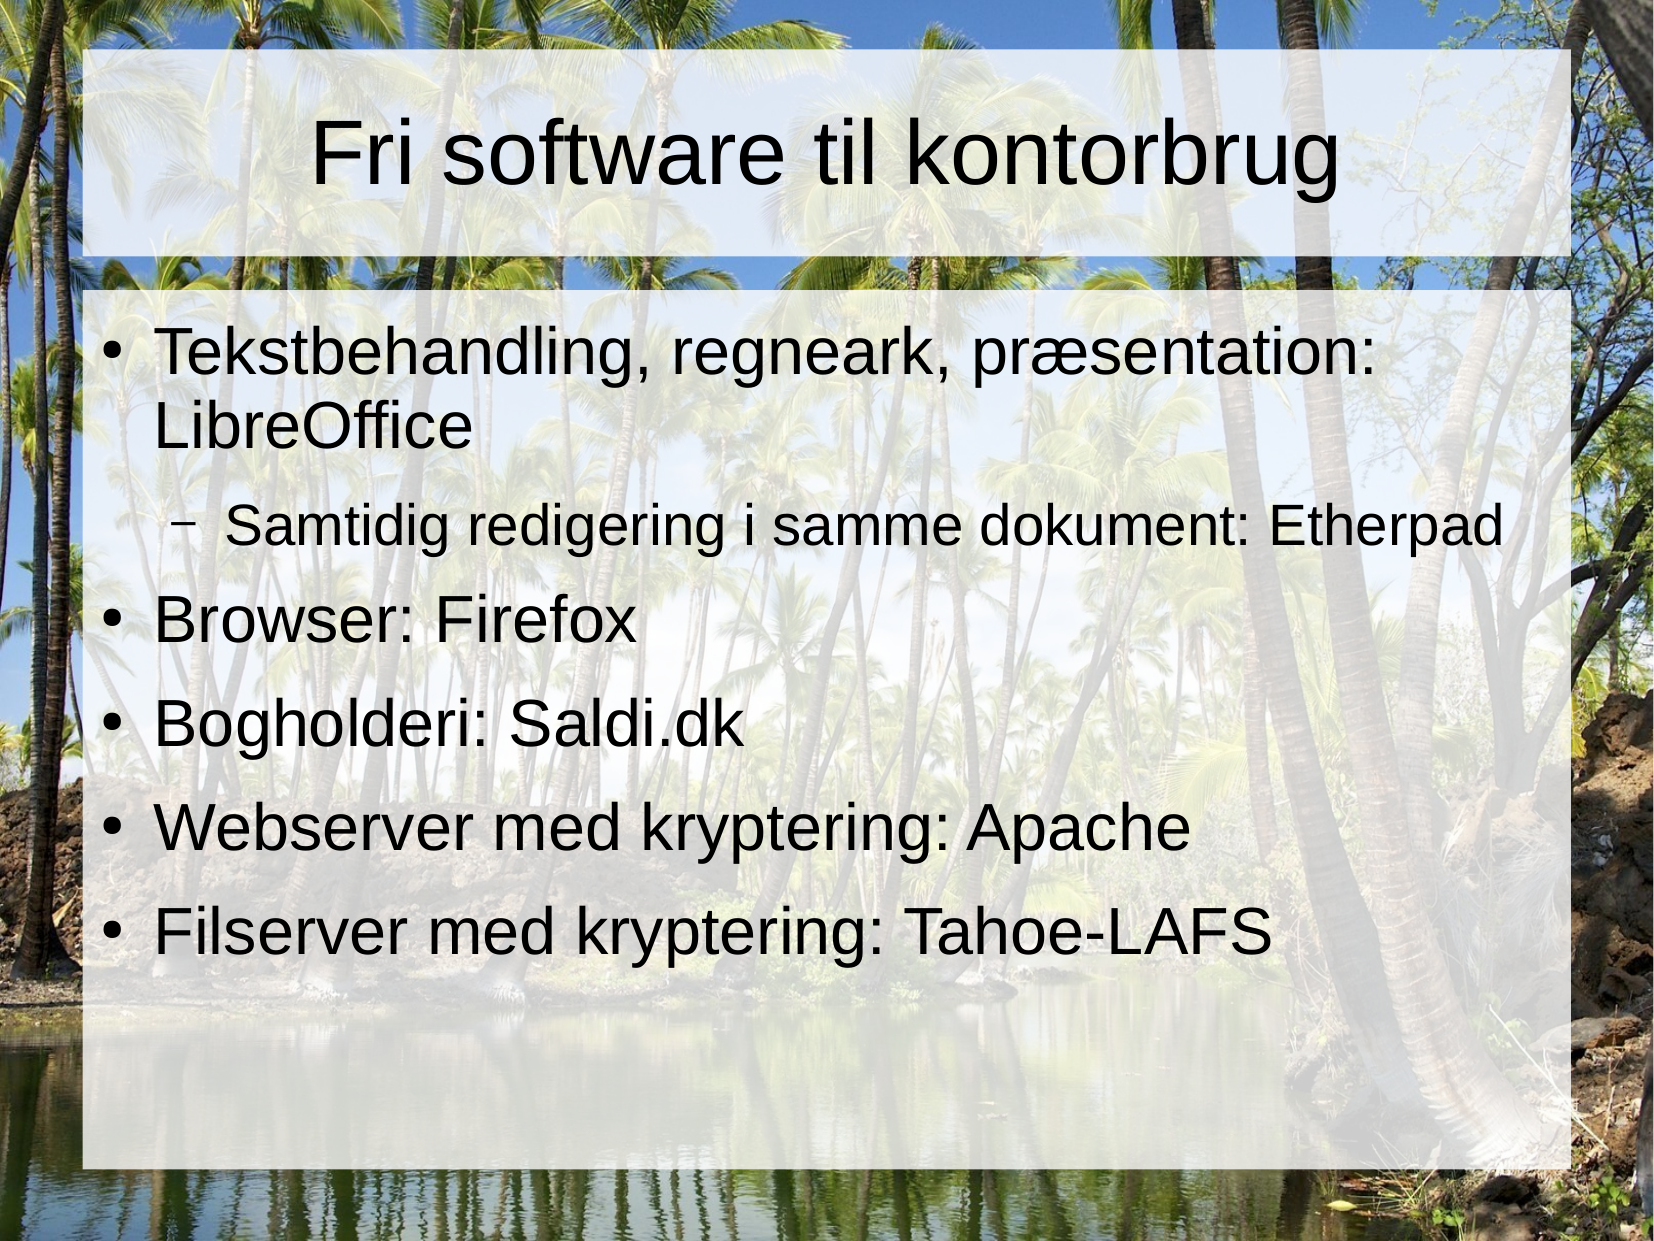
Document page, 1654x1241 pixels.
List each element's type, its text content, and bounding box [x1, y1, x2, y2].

title Fri software til kontorbrug [82, 49, 1571, 257]
picture [0, 0, 1654, 1241]
list Tekstbehandling, regneark, præsentation: LibreOffice Samtidig redigering i samme dokument: Etherpad Browser: Firefox Bogholderi: Saldi.dk Webserver med kryptering: Apache Filserver med kryptering: Tahoe-LAFS [82, 290, 1571, 1170]
